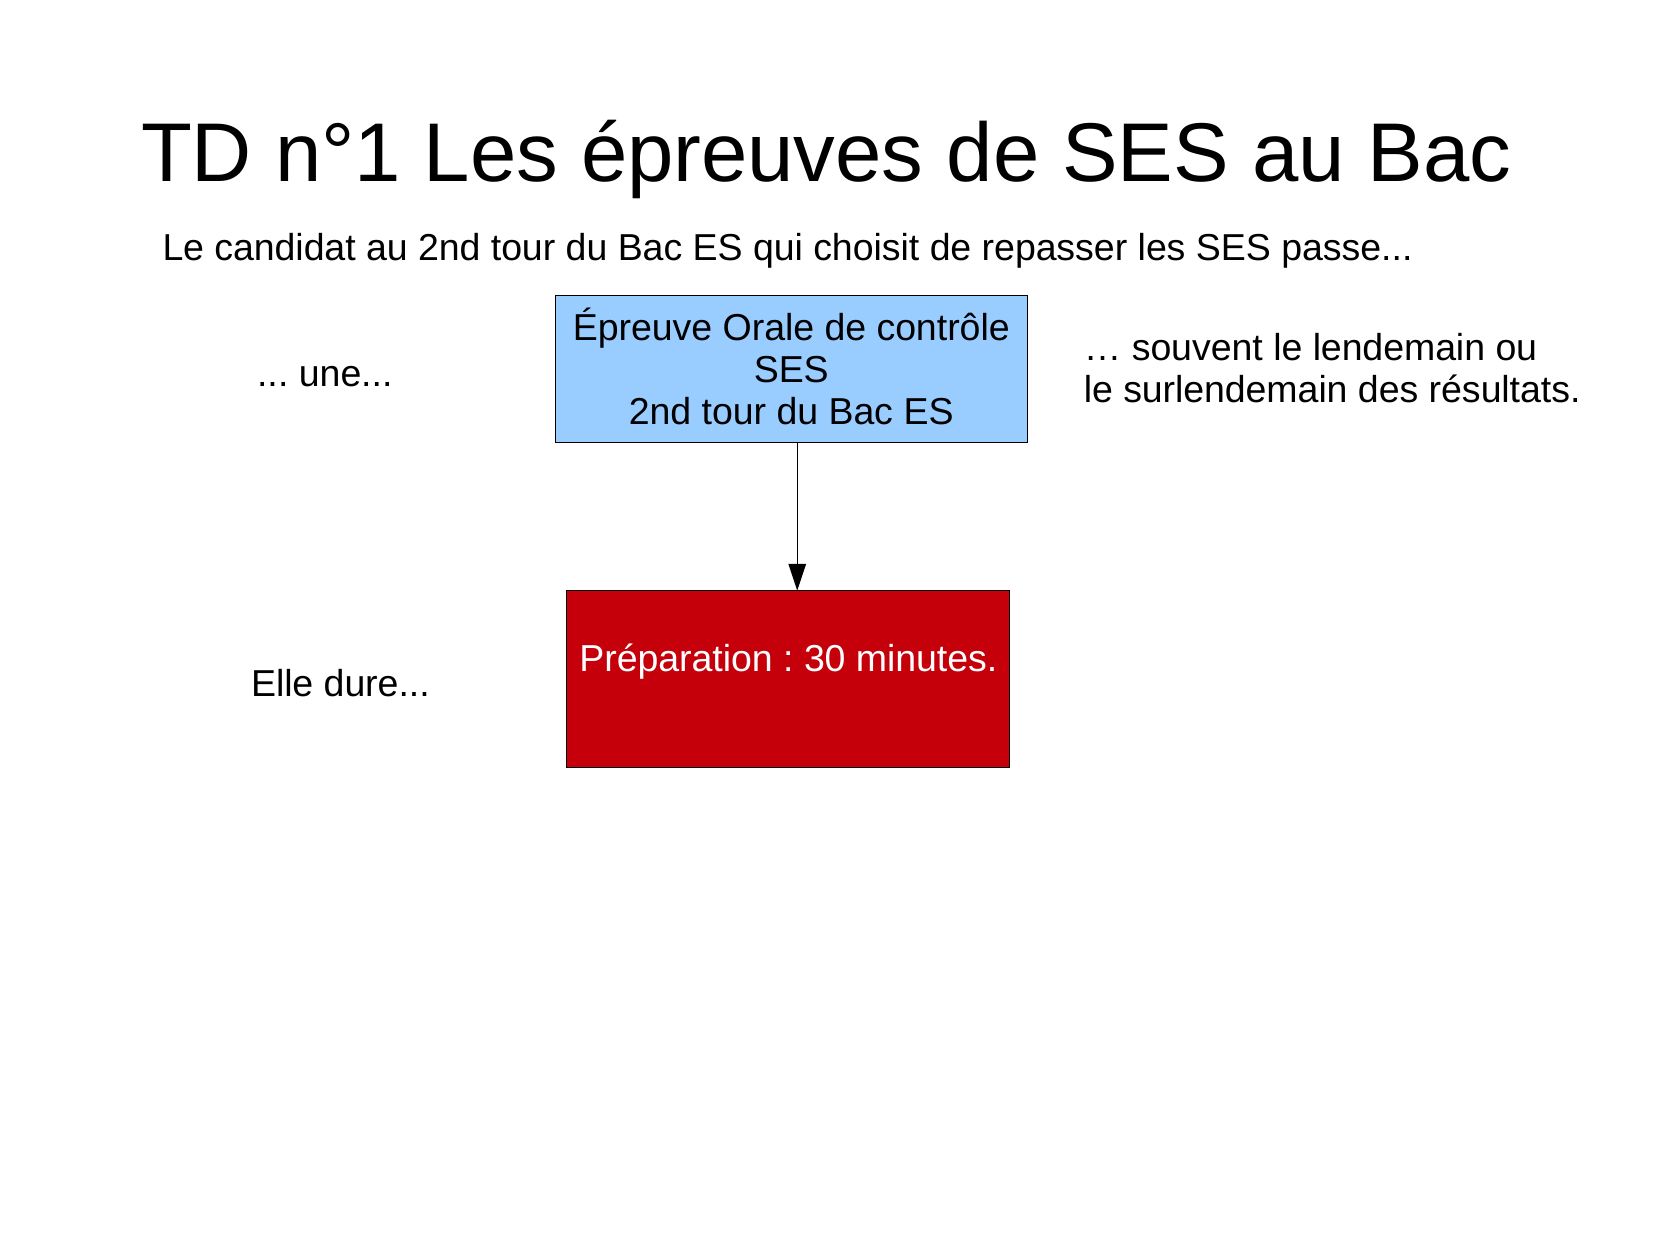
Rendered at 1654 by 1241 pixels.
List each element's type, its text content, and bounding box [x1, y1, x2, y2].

text_box Le candidat au 2nd tour du Bac ES qui choisit de repasser les SES passe... [147, 218, 1431, 276]
text_box Préparation : 30 minutes. [566, 590, 1010, 768]
text_box Elle dure... [236, 655, 446, 713]
text_box Épreuve Orale de contrôle SES 2nd tour du Bac ES [555, 295, 1028, 443]
text_box … souvent le lendemain ou le surlendemain des résultats. [1069, 318, 1597, 418]
title TD n°1 Les épreuves de SES au Bac [82, 49, 1571, 257]
text_box ... une... [147, 345, 502, 403]
